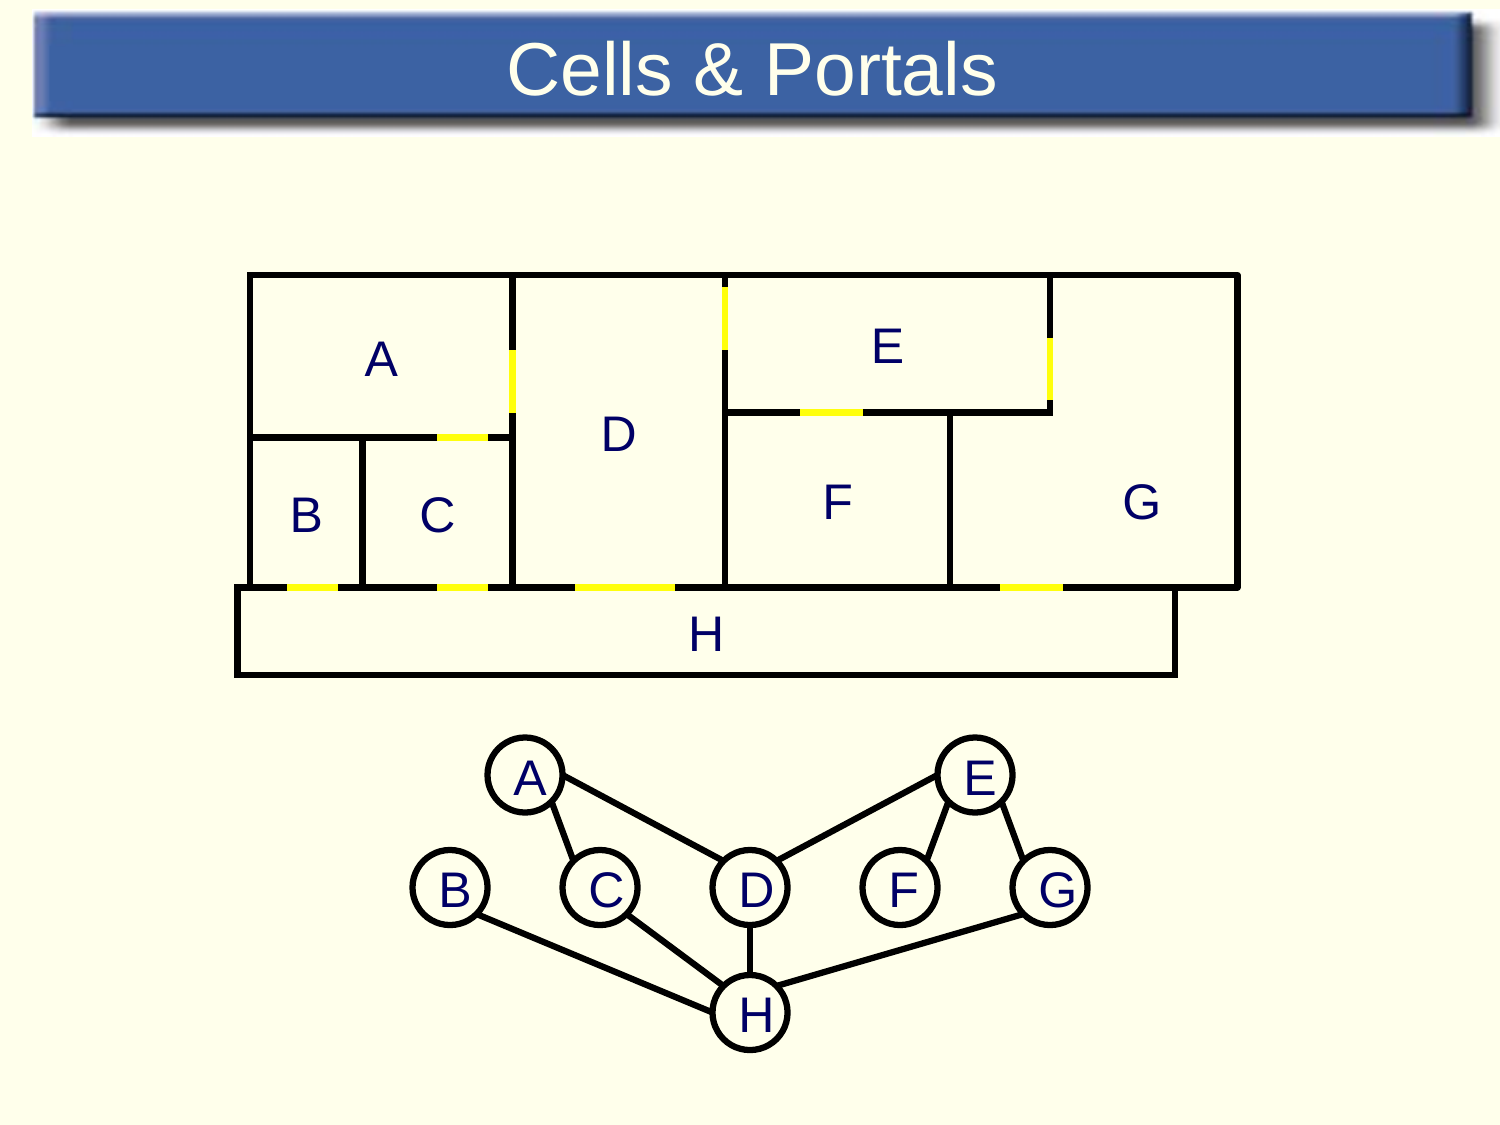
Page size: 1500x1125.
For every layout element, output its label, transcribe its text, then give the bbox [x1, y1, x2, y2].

text_box F [862, 849, 938, 926]
text_box H [237, 587, 1175, 676]
text_box A [487, 737, 563, 813]
text_box E [724, 275, 1047, 413]
title Cells & Portals [96, 6, 1409, 120]
text_box G [1012, 849, 1088, 926]
text_box A [249, 274, 512, 437]
picture [32, 9, 1500, 137]
text_box E [937, 737, 1013, 813]
text_box F [725, 413, 947, 588]
text_box B [249, 437, 363, 588]
text_box H [712, 975, 788, 1051]
text_box C [562, 849, 638, 926]
text_box D [712, 849, 788, 925]
text_box B [412, 849, 488, 926]
text_box G [1107, 462, 1177, 538]
text_box C [363, 437, 513, 588]
text_box D [512, 274, 725, 587]
